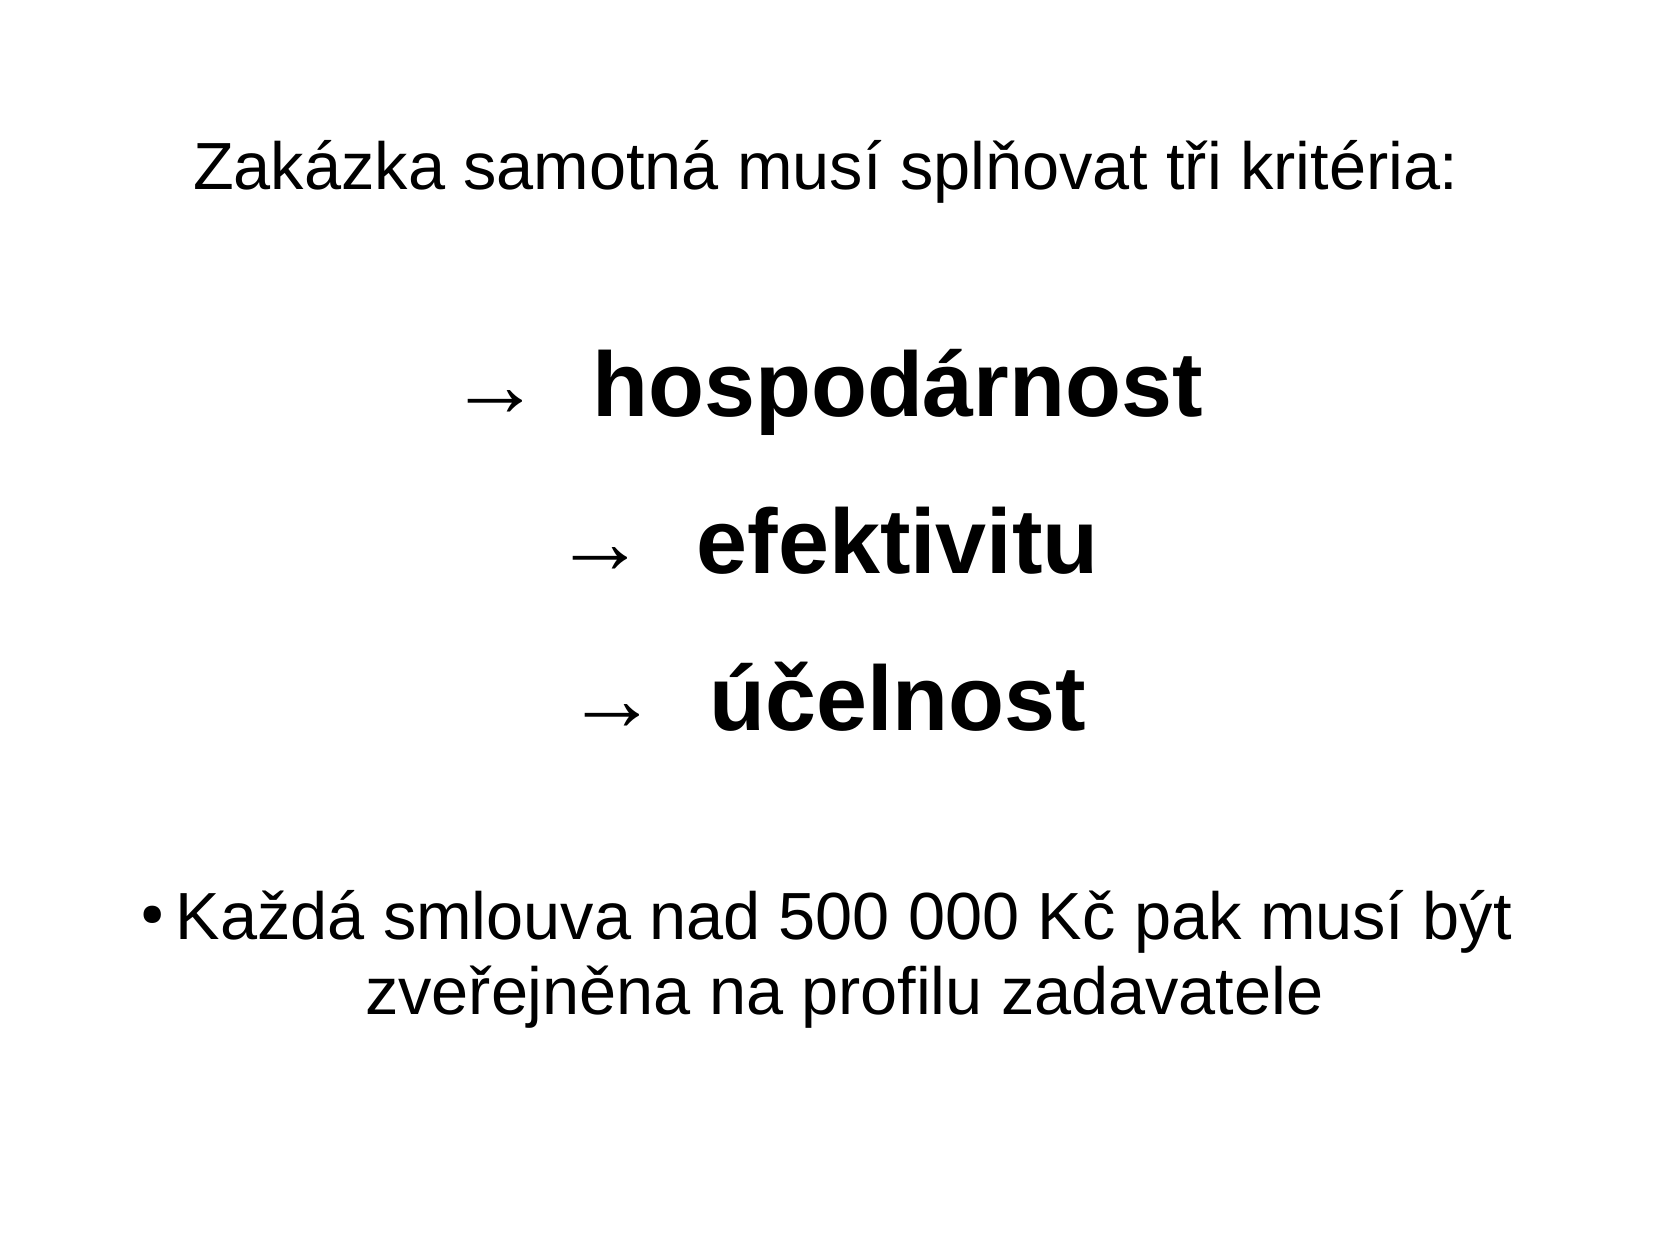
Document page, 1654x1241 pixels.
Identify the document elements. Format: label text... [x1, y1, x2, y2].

subtitle Zakázka samotná musí splňovat tři kritéria: → hospodárnost → efektivitu → účelnost Každá smlouva nad 500 000 Kč pak musí být zveřejněna na profilu zadavatele [82, 49, 1571, 1109]
